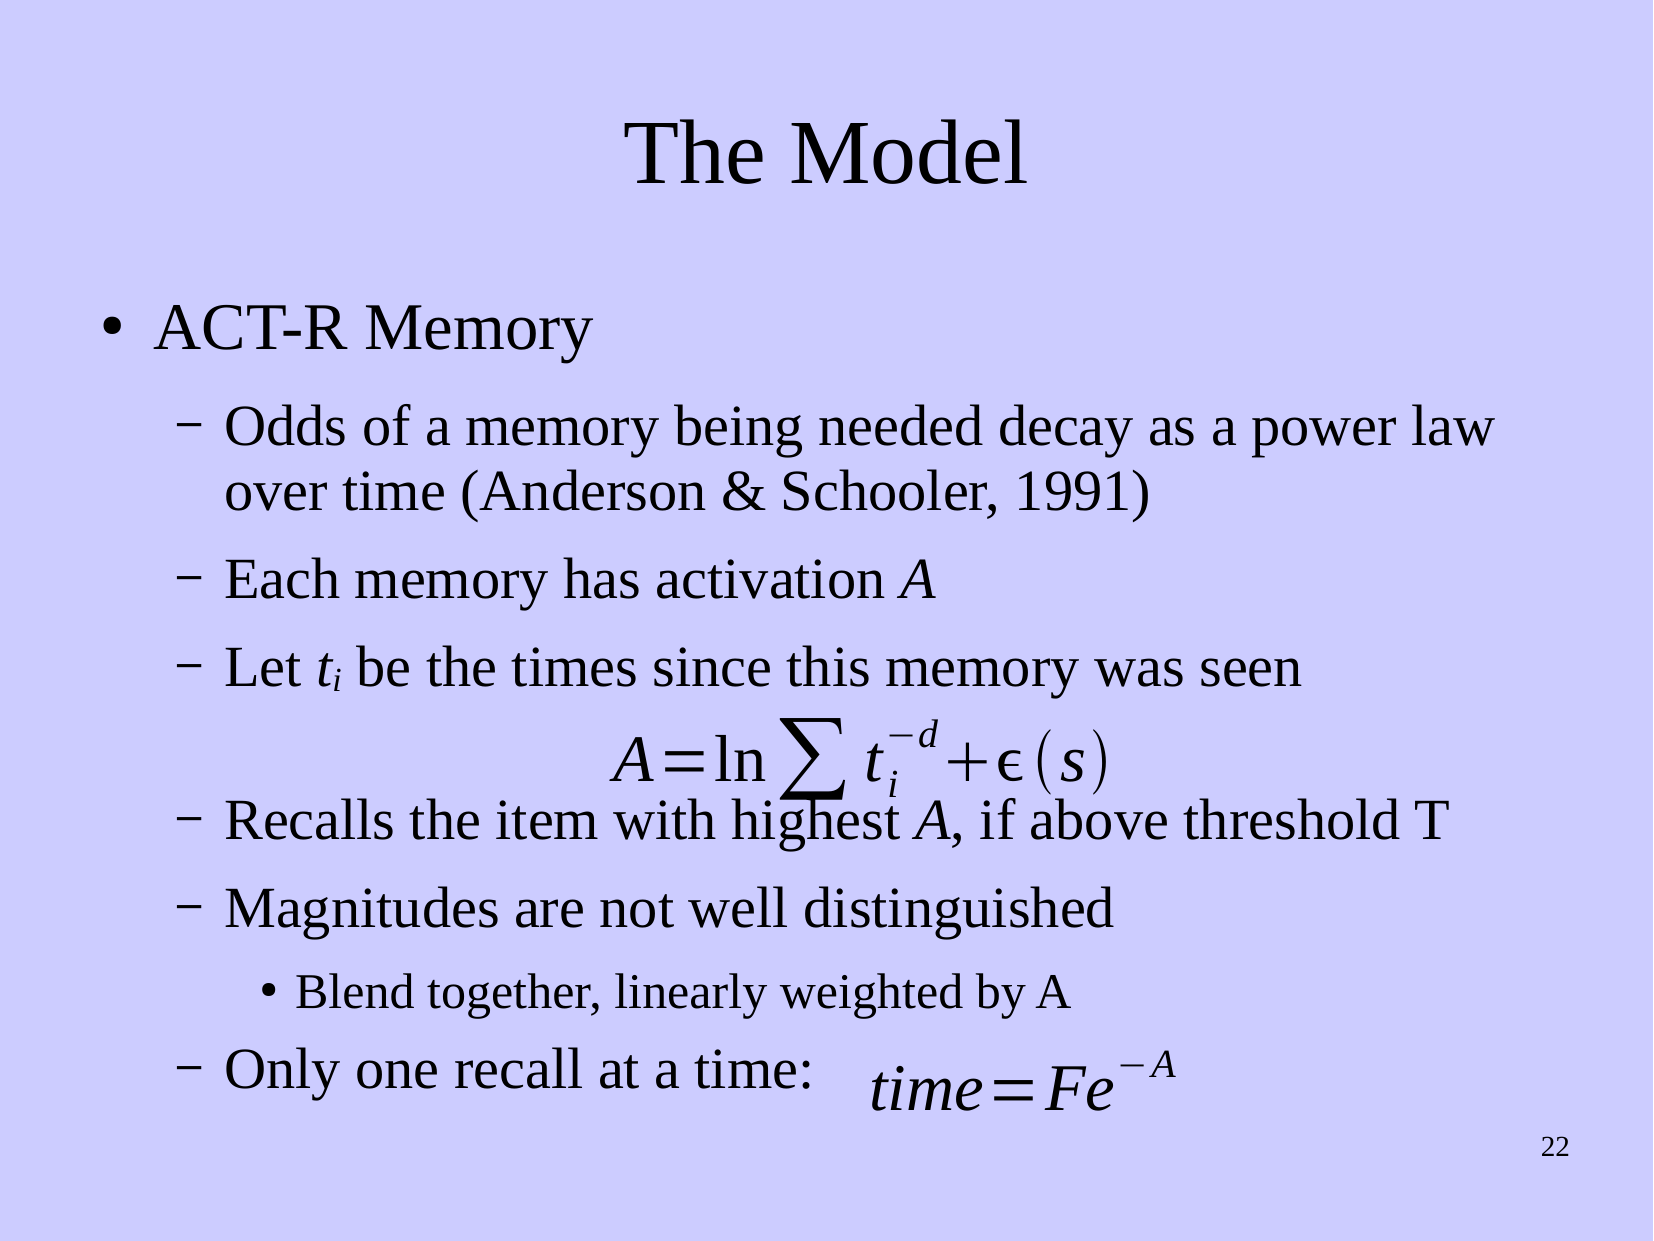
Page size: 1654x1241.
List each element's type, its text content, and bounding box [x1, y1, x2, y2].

chart [600, 712, 1118, 806]
chart [862, 1041, 1182, 1126]
title The Model [82, 49, 1571, 257]
list ACT-R Memory Odds of a memory being needed decay as a power law over time (Anderson & Schooler, 1991) Each memory has activation A Let ti be the times since this memory was seen Recalls the item with highest A, if above threshold T Magnitudes are not well distinguished Blend together, linearly weighted by A Only one recall at a time: [82, 290, 1571, 1121]
